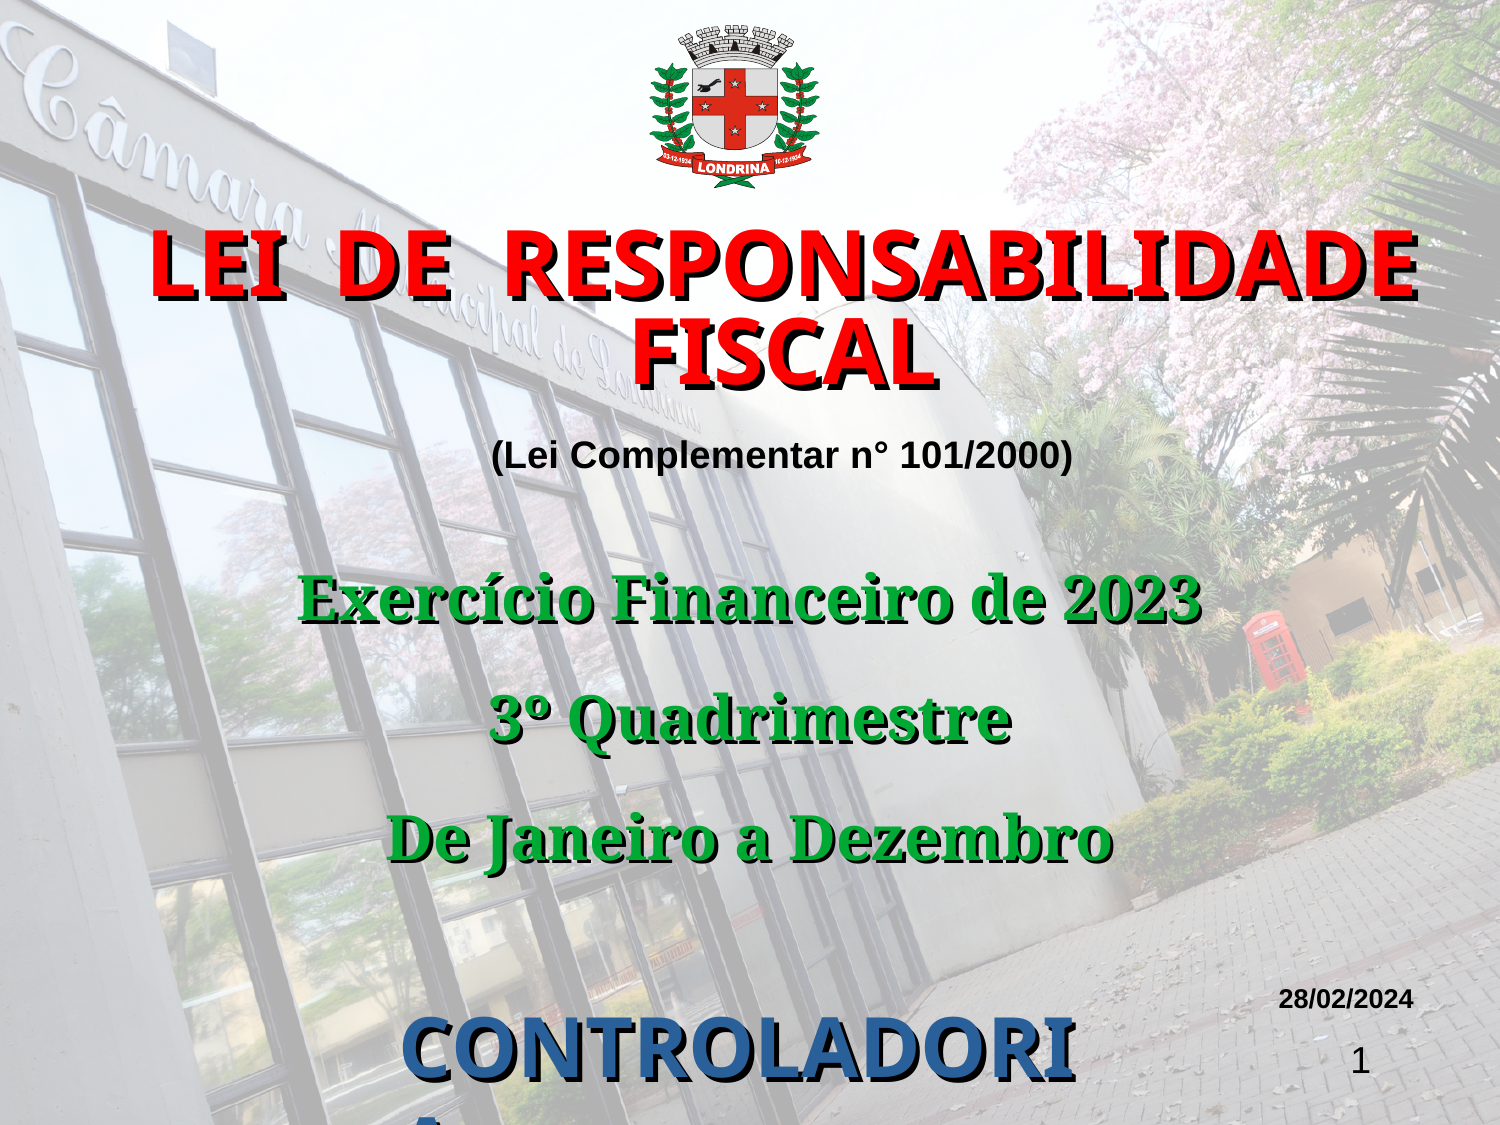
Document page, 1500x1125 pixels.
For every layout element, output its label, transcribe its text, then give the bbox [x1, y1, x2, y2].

picture [649, 25, 820, 189]
text_box 28/02/2024 [1216, 980, 1441, 1039]
text_box LEI DE RESPONSABILIDADE FISCAL (Lei Complementar n° 101/2000) [38, 188, 1500, 485]
text_box Exercício Financeiro de 2023 3º Quadrimestre De Janeiro a Dezembro [0, 549, 1500, 880]
text_box <número> [1335, 1028, 1500, 1099]
text_box CONTROLADORIA [383, 986, 1135, 1125]
